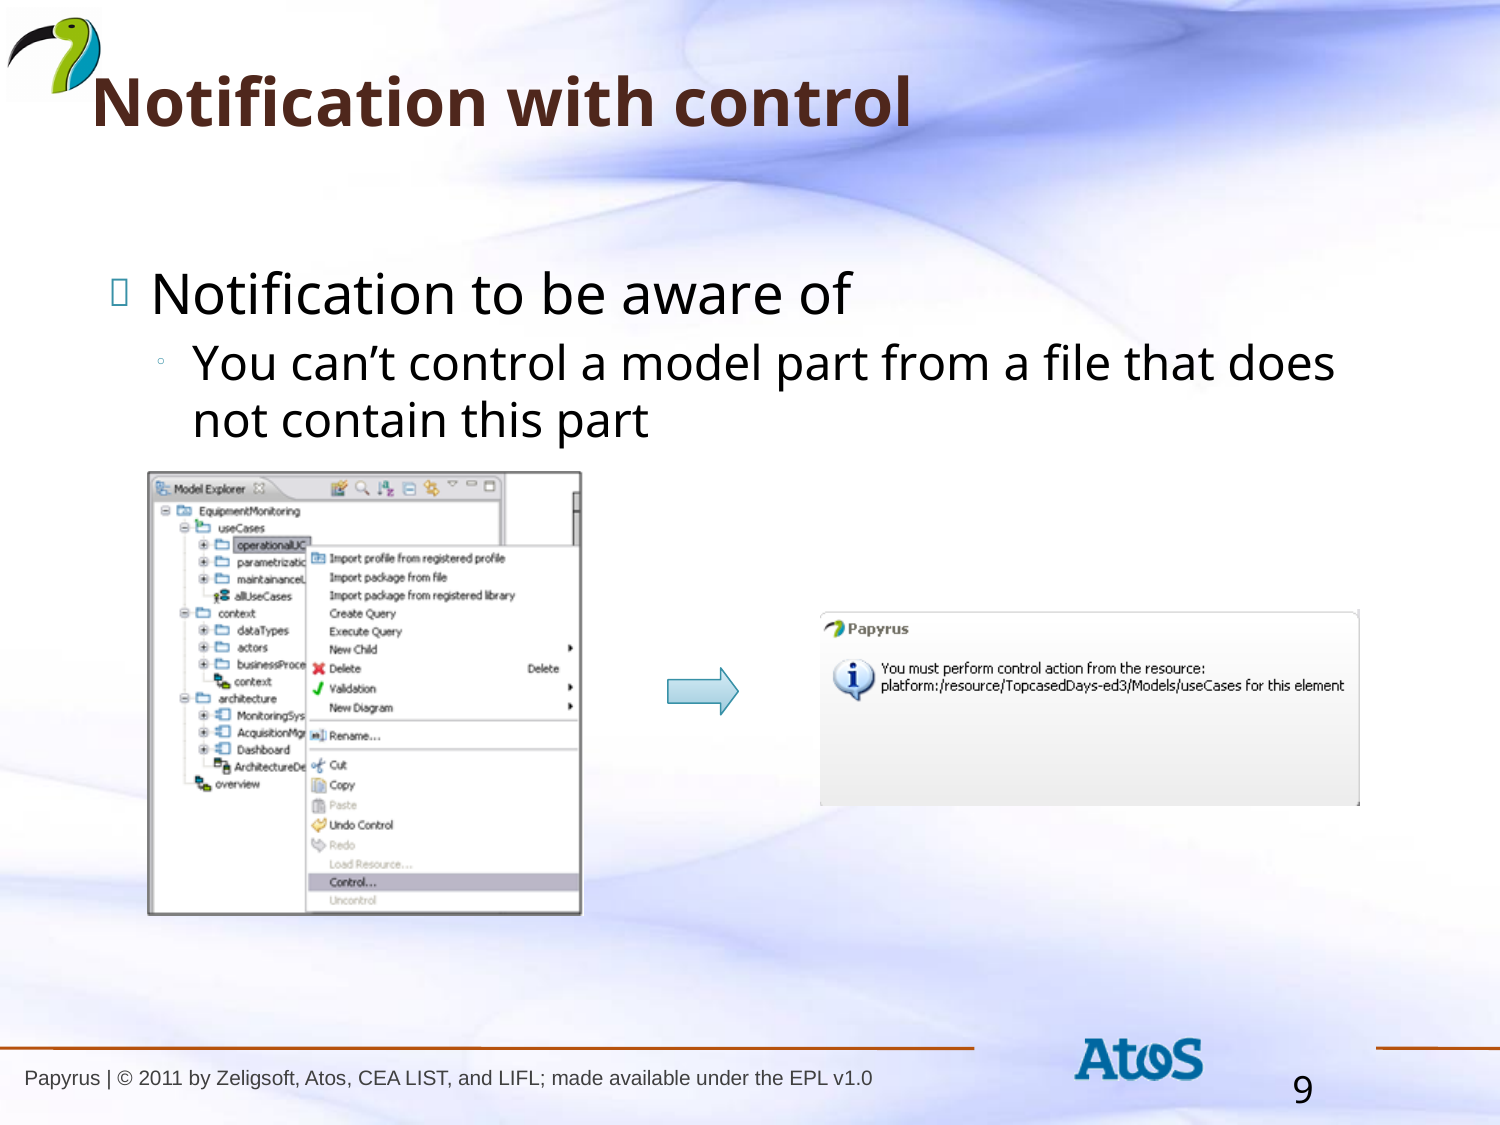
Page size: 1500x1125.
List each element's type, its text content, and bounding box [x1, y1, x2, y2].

title Notification with control [75, 45, 1425, 233]
text_box [667, 667, 739, 715]
slide_number <numéro> [1277, 1051, 1338, 1112]
list Notification to be aware of You can’t control a model part from a file that does not contain this part [75, 243, 1425, 986]
picture [0, 0, 1500, 1125]
